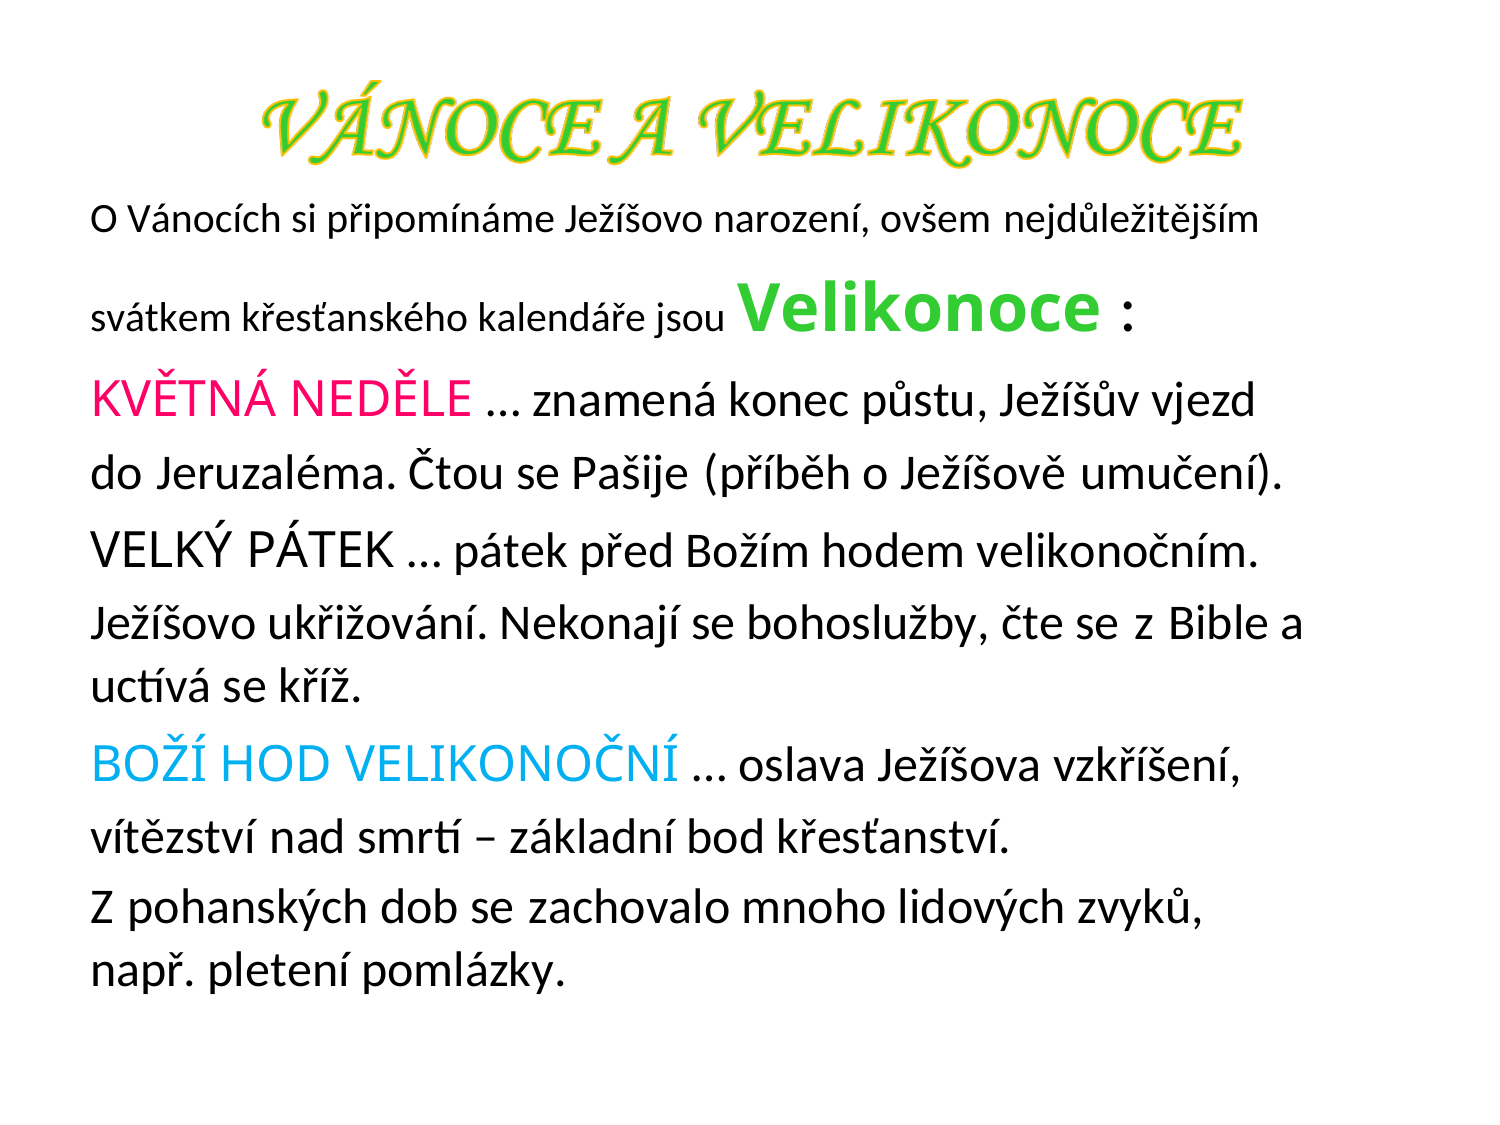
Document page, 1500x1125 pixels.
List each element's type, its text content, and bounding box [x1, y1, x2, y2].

list O Vánocích si připomínáme Ježíšovo narození, ovšem nejdůležitějším svátkem křesťanského kalendáře jsou Velikonoce : KVĚTNÁ NEDĚLE … znamená konec půstu, Ježíšův vjezd do Jeruzaléma. Čtou se Pašije (příběh o Ježíšově umučení). VELKÝ PÁTEK … pátek před Božím hodem velikonočním. Ježíšovo ukřižování. Nekonají se bohoslužby, čte se z Bible a uctívá se kříž. BOŽÍ HOD VELIKONOČNÍ … oslava Ježíšova vzkříšení, vítězství nad smrtí – základní bod křesťanství. Z pohanských dob se zachovalo mnoho lidových zvyků, např. pletení pomlázky. [75, 187, 1426, 1044]
text_box [69, 34, 1422, 224]
